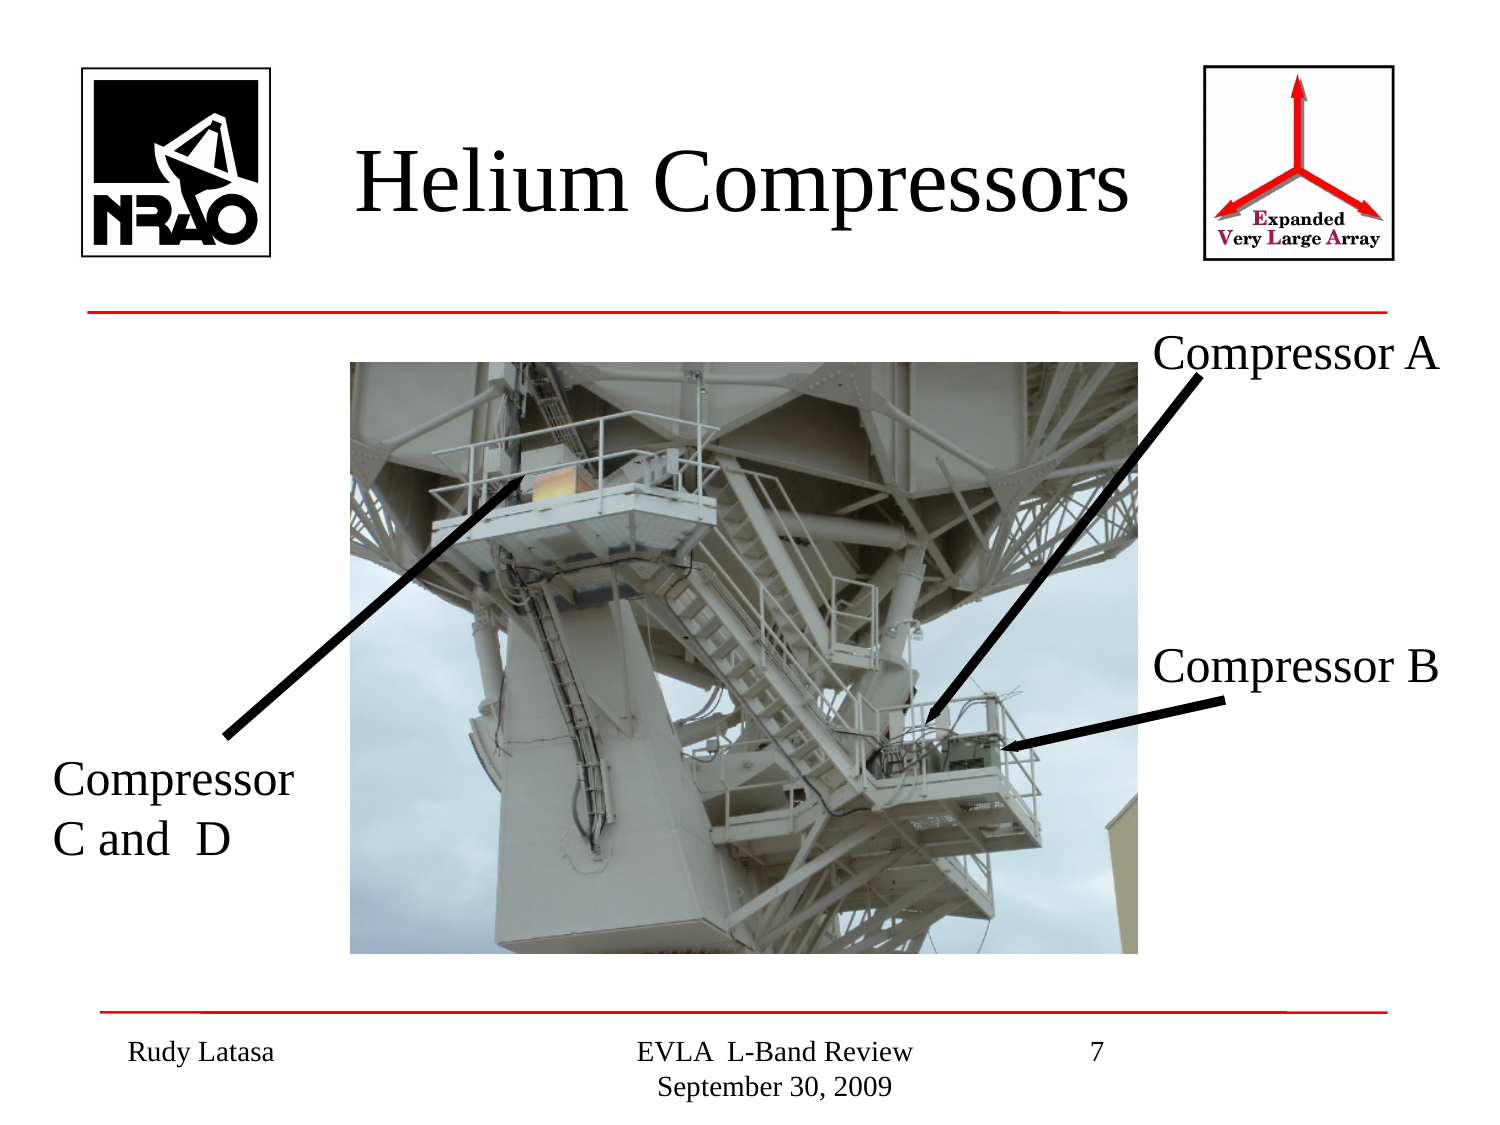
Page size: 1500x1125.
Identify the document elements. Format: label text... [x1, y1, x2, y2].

picture [350, 362, 1138, 954]
text_box Compressor B [1137, 624, 1456, 700]
text_box Compressor A [1137, 312, 1459, 388]
text_box EVLA L-Band Review September 30, 2009 [412, 1025, 1074, 1101]
text_box [1074, 1025, 1388, 1101]
text_box Compressor C and D [37, 737, 350, 874]
title Helium Compressors [312, 62, 1176, 288]
text_box Rudy Latasa [112, 1025, 412, 1101]
